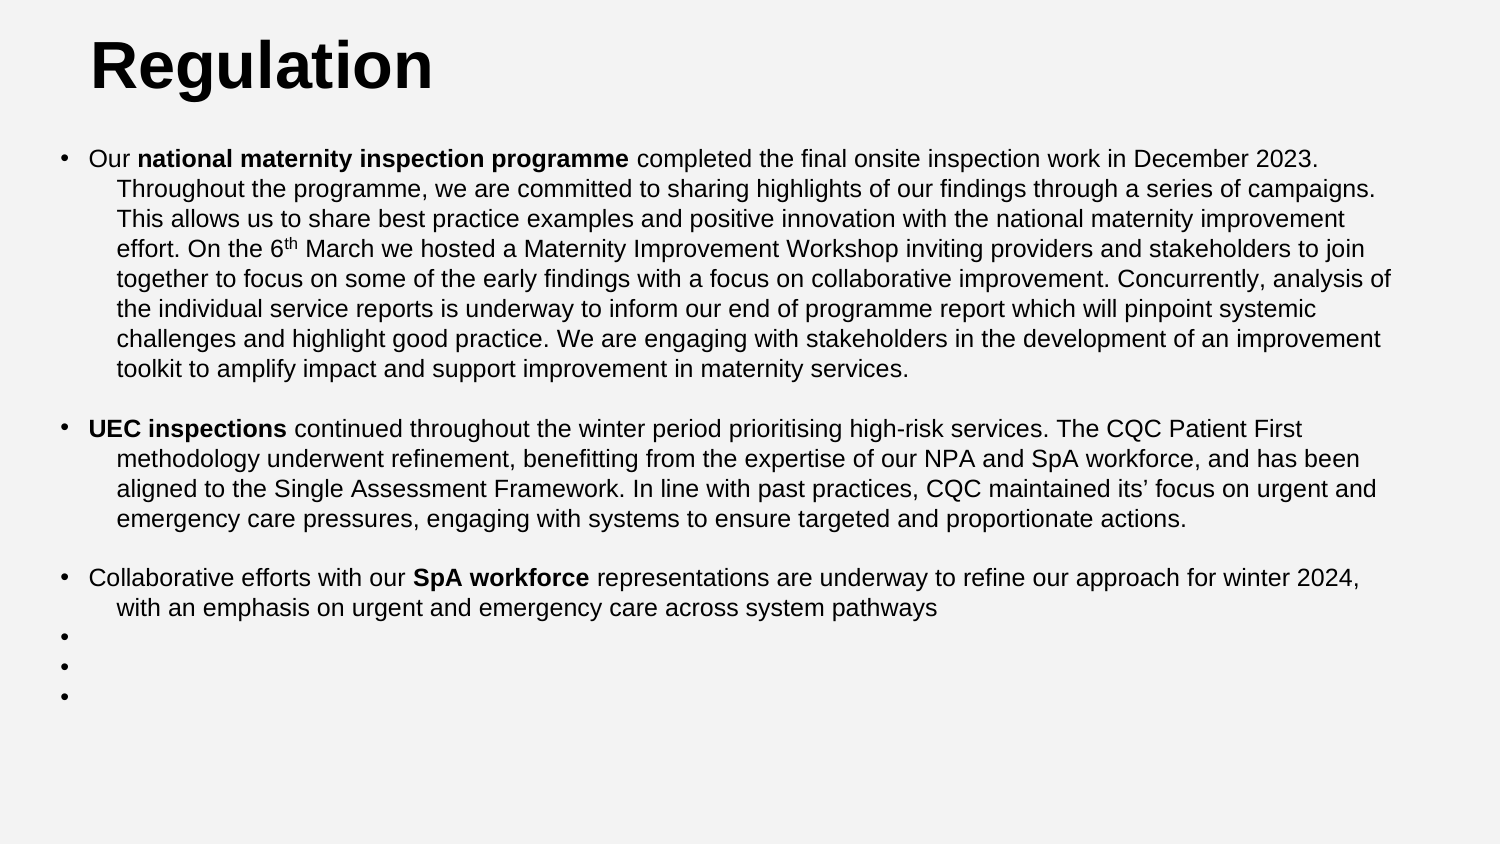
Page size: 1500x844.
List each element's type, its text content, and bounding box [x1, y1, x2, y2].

text_box Our national maternity inspection programme completed the final onsite inspection work in December 2023. Throughout the programme, we are committed to sharing highlights of our findings through a series of campaigns. This allows us to share best practice examples and positive innovation with the national maternity improvement effort. On the 6th March we hosted a Maternity Improvement Workshop inviting providers and stakeholders to join together to focus on some of the early findings with a focus on collaborative improvement. Concurrently, analysis of the individual service reports is underway to inform our end of programme report which will pinpoint systemic challenges and highlight good practice. We are engaging with stakeholders in the development of an improvement toolkit to amplify impact and support improvement in maternity services. UEC inspections continued throughout the winter period prioritising high-risk services. The CQC Patient First methodology underwent refinement, benefitting from the expertise of our NPA and SpA workforce, and has been aligned to the Single Assessment Framework. In line with past practices, CQC maintained its’ focus on urgent and emergency care pressures, engaging with systems to ensure targeted and proportionate actions. Collaborative efforts with our SpA workforce representations are underway to refine our approach for winter 2024, with an emphasis on urgent and emergency care across system pathways [45, 85, 1426, 727]
title Regulation [75, 14, 1426, 85]
